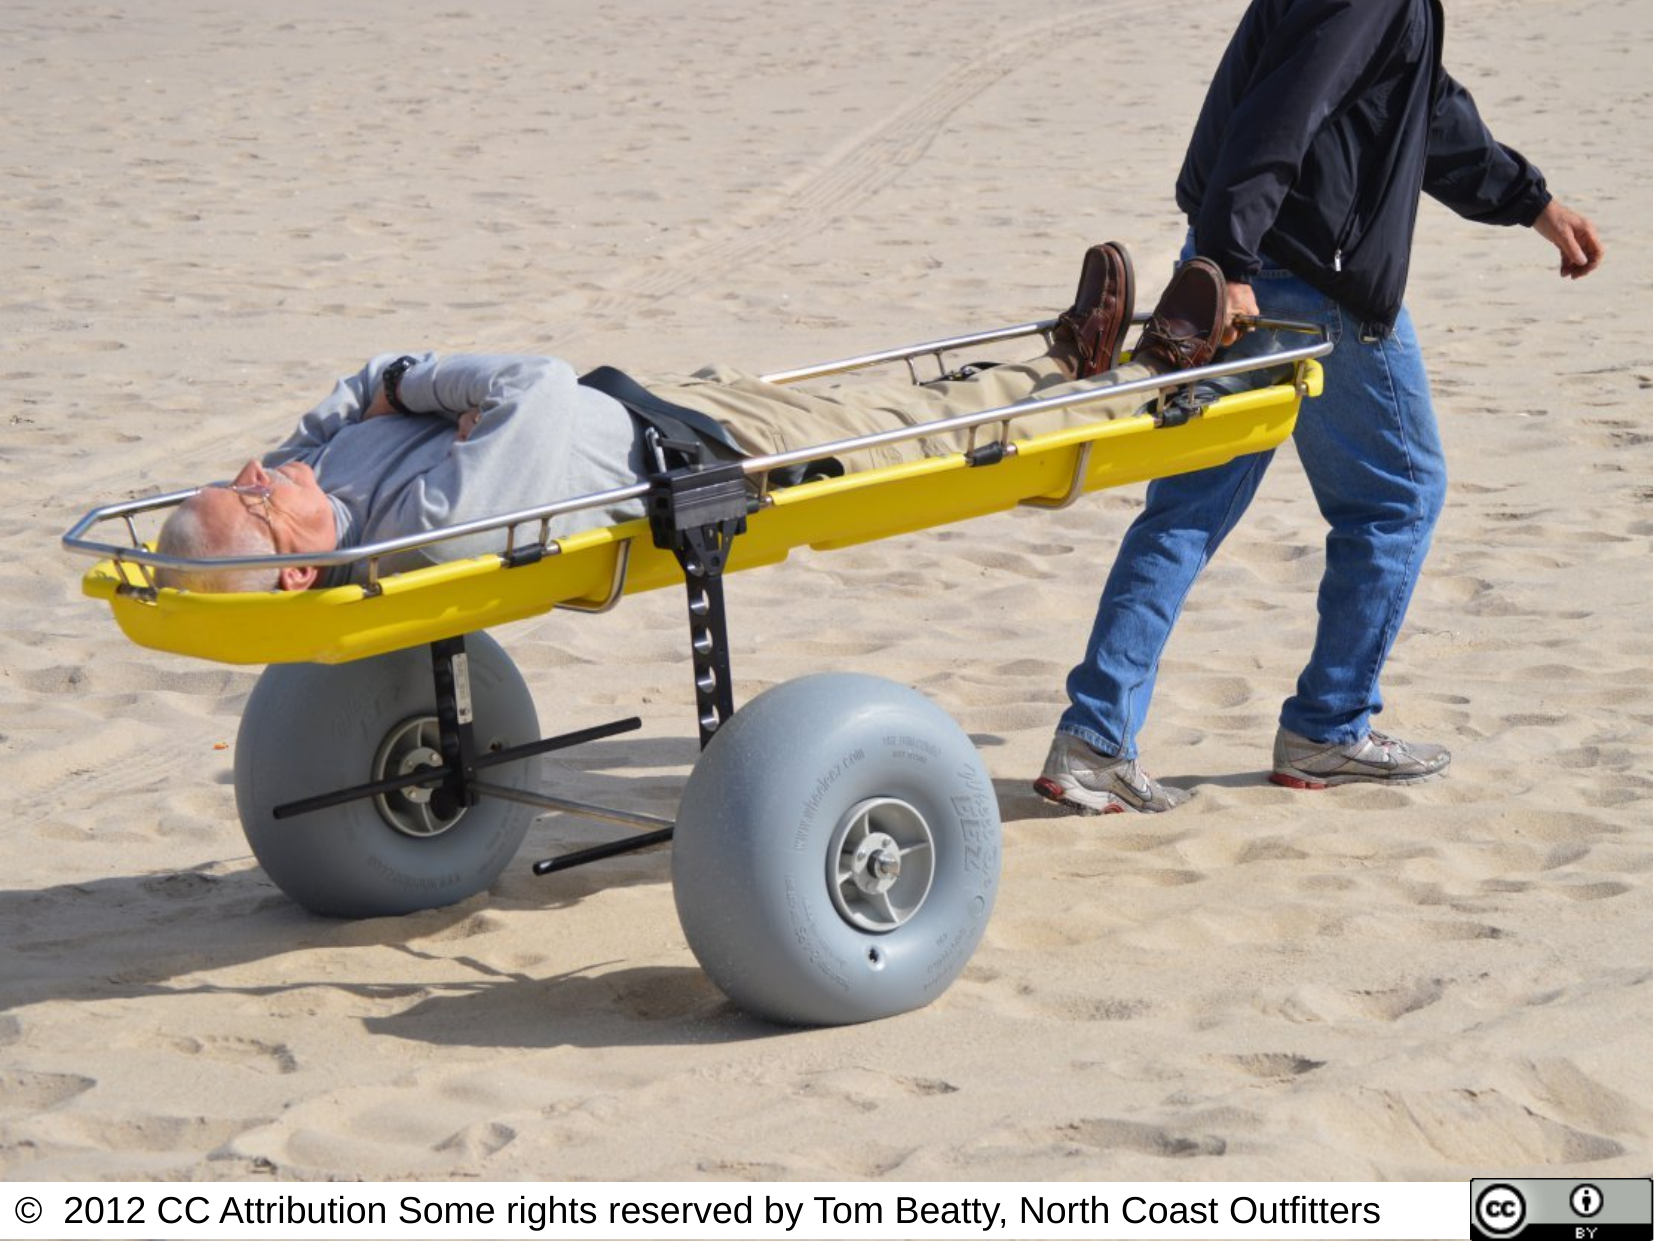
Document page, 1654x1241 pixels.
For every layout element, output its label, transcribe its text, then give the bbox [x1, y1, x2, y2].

text_box © 2012 CC Attribution Some rights reserved by Tom Beatty, North Coast Outfitters [0, 1182, 1470, 1240]
picture [0, 0, 1654, 1241]
